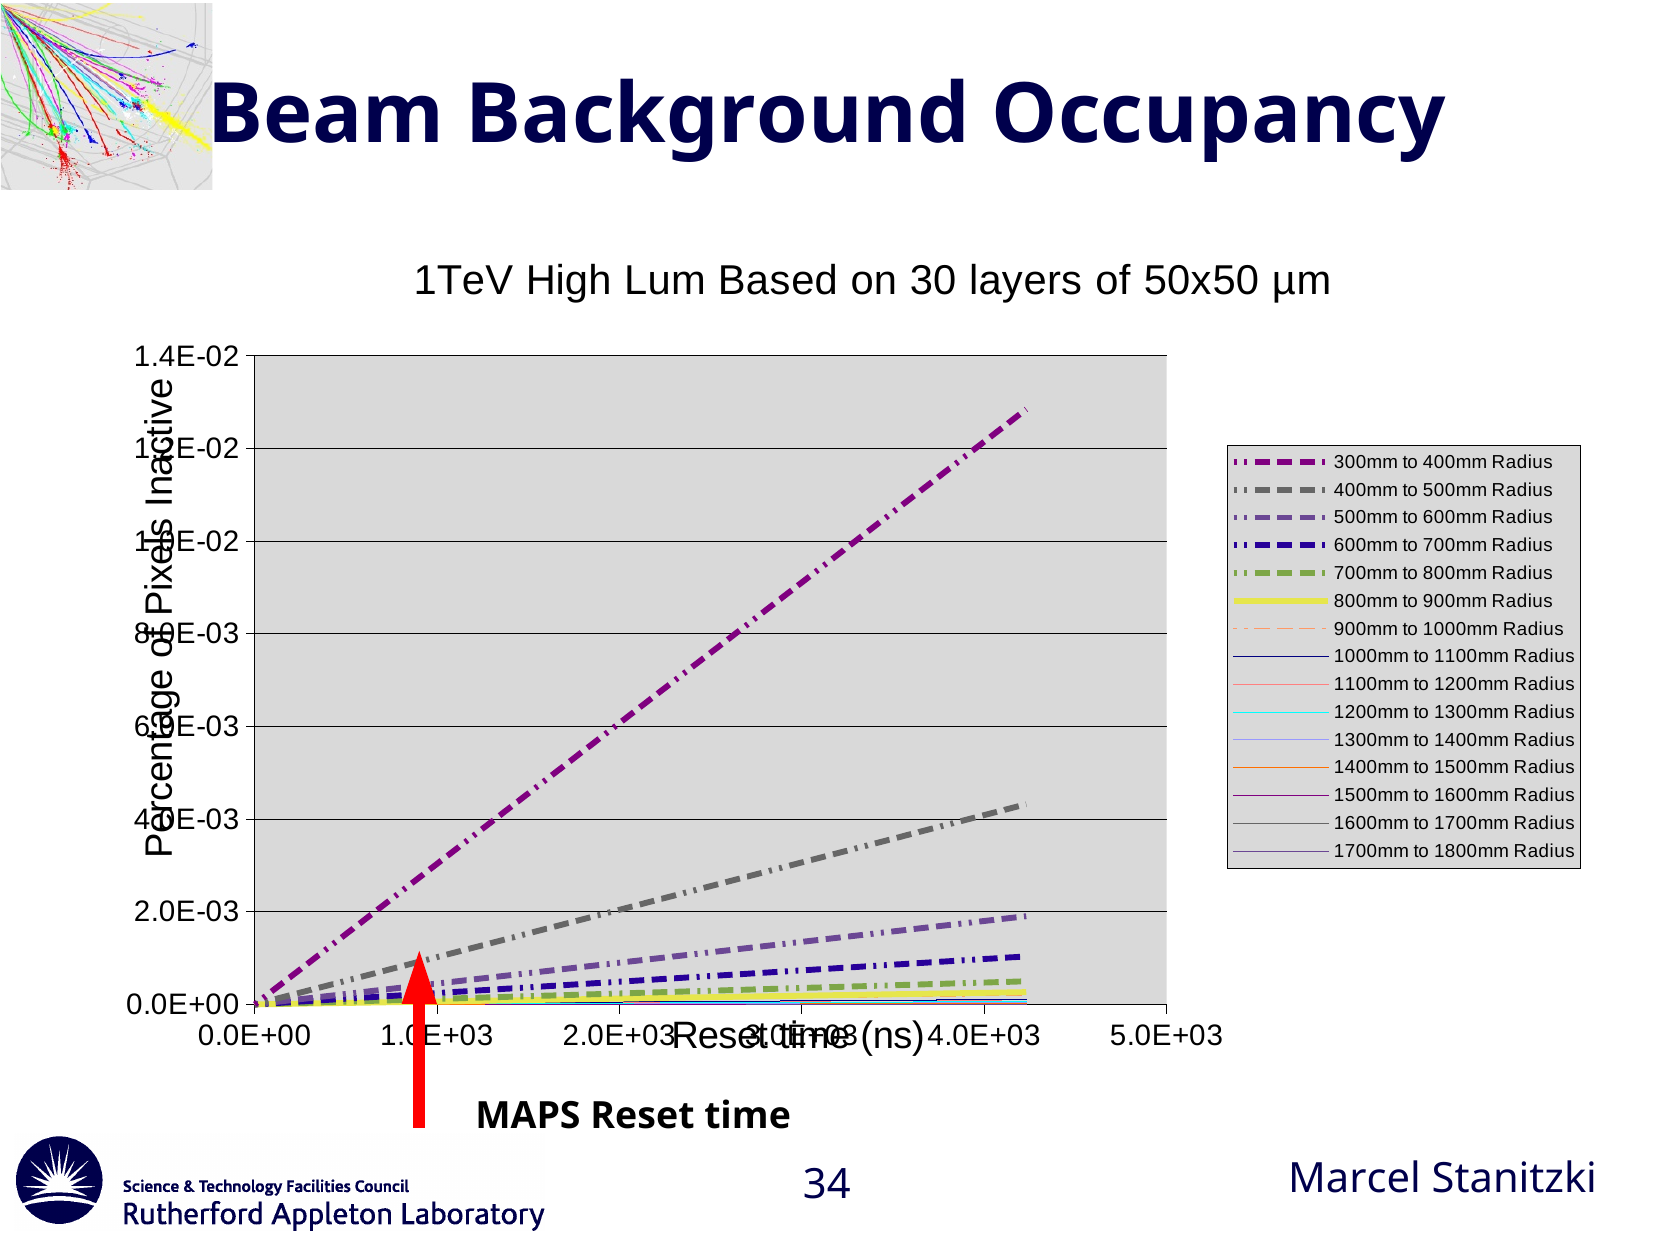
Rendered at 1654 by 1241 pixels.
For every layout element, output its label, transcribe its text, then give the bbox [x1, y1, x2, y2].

text_box MAPS Reset time [460, 1082, 848, 1144]
title Beam Background Occupancy [203, 5, 1451, 213]
chart [96, 227, 1583, 1069]
picture [0, 3, 213, 190]
picture [14, 1133, 545, 1231]
